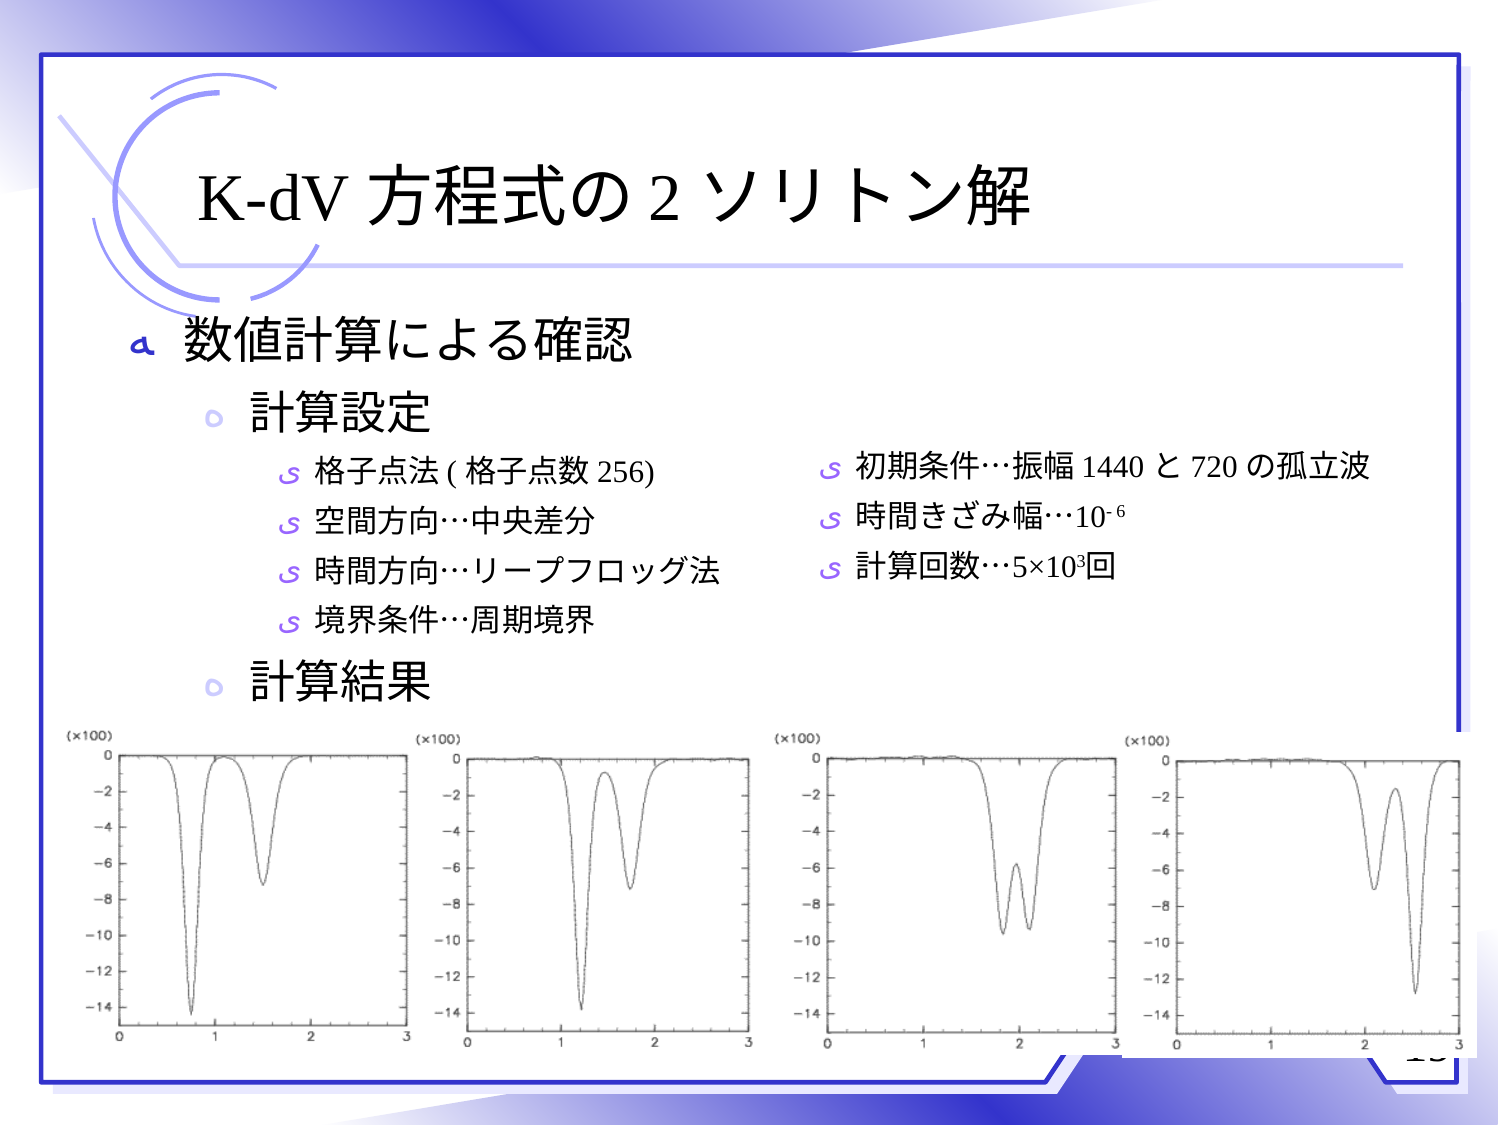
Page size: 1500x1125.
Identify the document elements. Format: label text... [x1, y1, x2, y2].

list 数値計算による確認 計算設定 格子点法 ( 格子点数 256) 空間方向…中央差分 時間方向…リープフロッグ法 境界条件…周期境界 計算結果 [112, 301, 1388, 732]
picture [59, 726, 1477, 1058]
title K-dV 方程式の 2 ソリトン解 [183, 85, 1388, 301]
list 初期条件…振幅 1440 と 720 の孤立波 時間きざみ幅…10- 6 計算回数…5×103回 [653, 438, 1436, 751]
